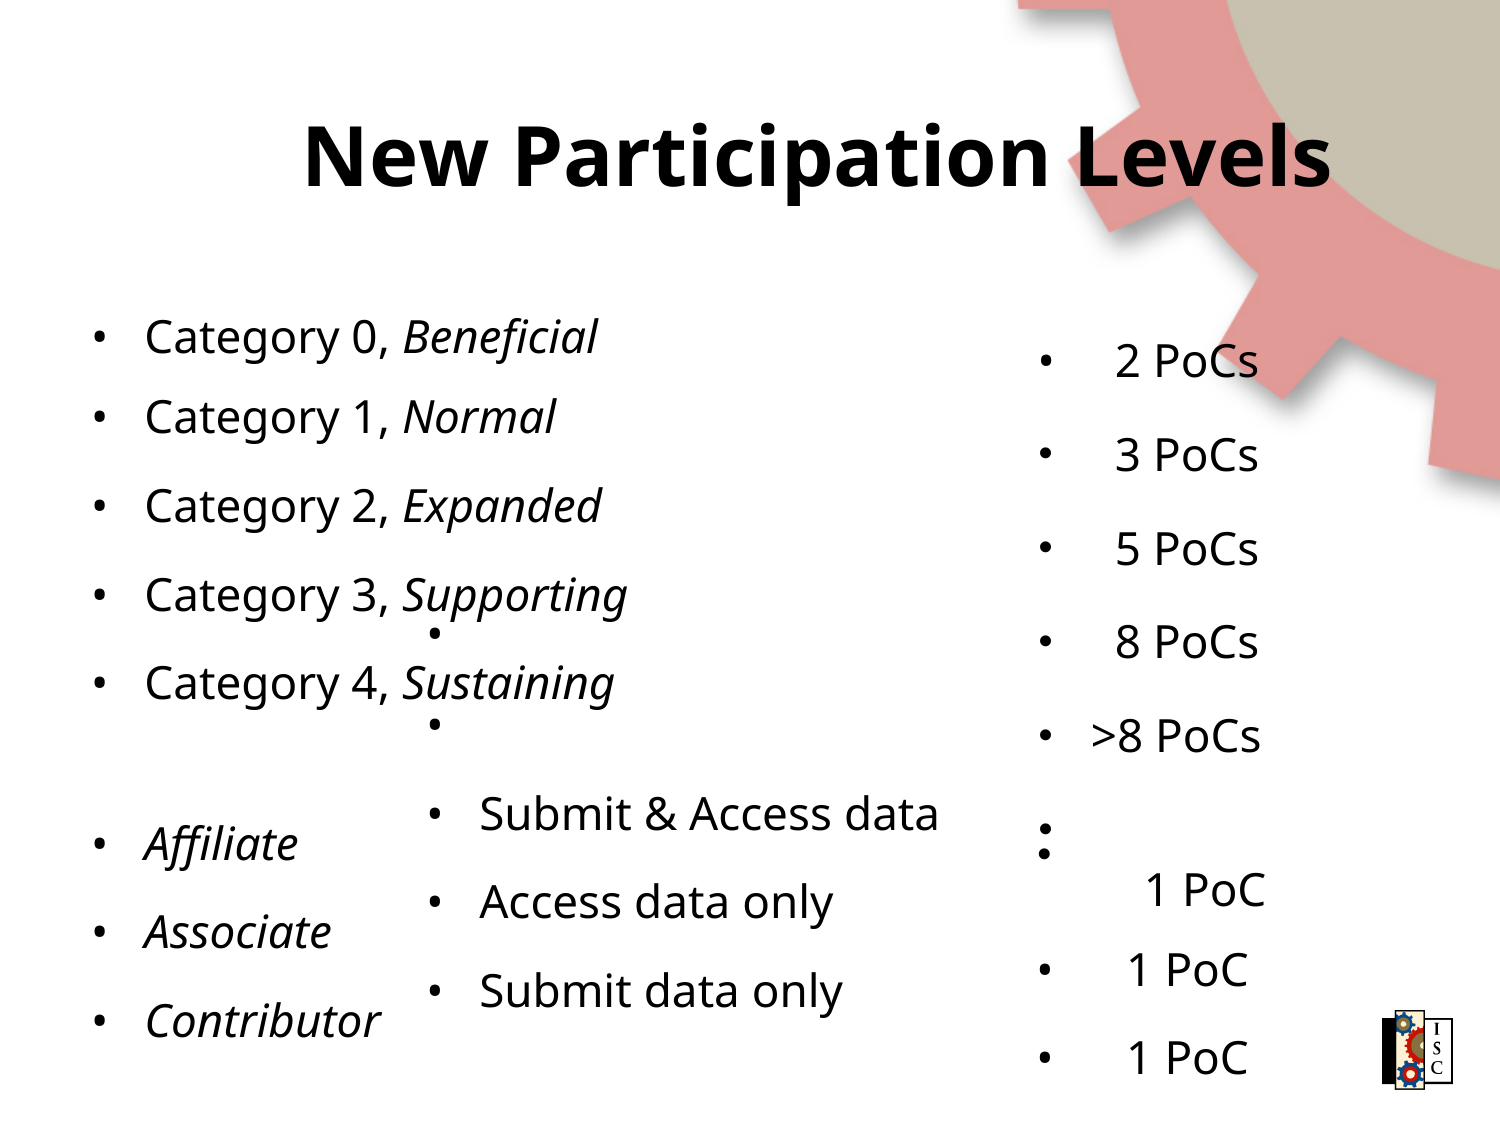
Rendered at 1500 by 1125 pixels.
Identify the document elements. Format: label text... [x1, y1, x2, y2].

title New Participation Levels [162, 36, 1474, 271]
list Submit & Access data Access data only Submit data only [426, 600, 1036, 1013]
picture [0, 0, 1500, 1125]
text_box 2 PoCs 3 PoCs 5 PoCs 8 PoCs >8 PoCs 1 PoC 1 PoC 1 PoC [1036, 297, 1369, 1089]
list Category 0, Beneficial Category 1, Normal Category 2, Expanded Category 3, Supporting Category 4, Sustaining Affiliate Associate Contributor [91, 295, 733, 1002]
